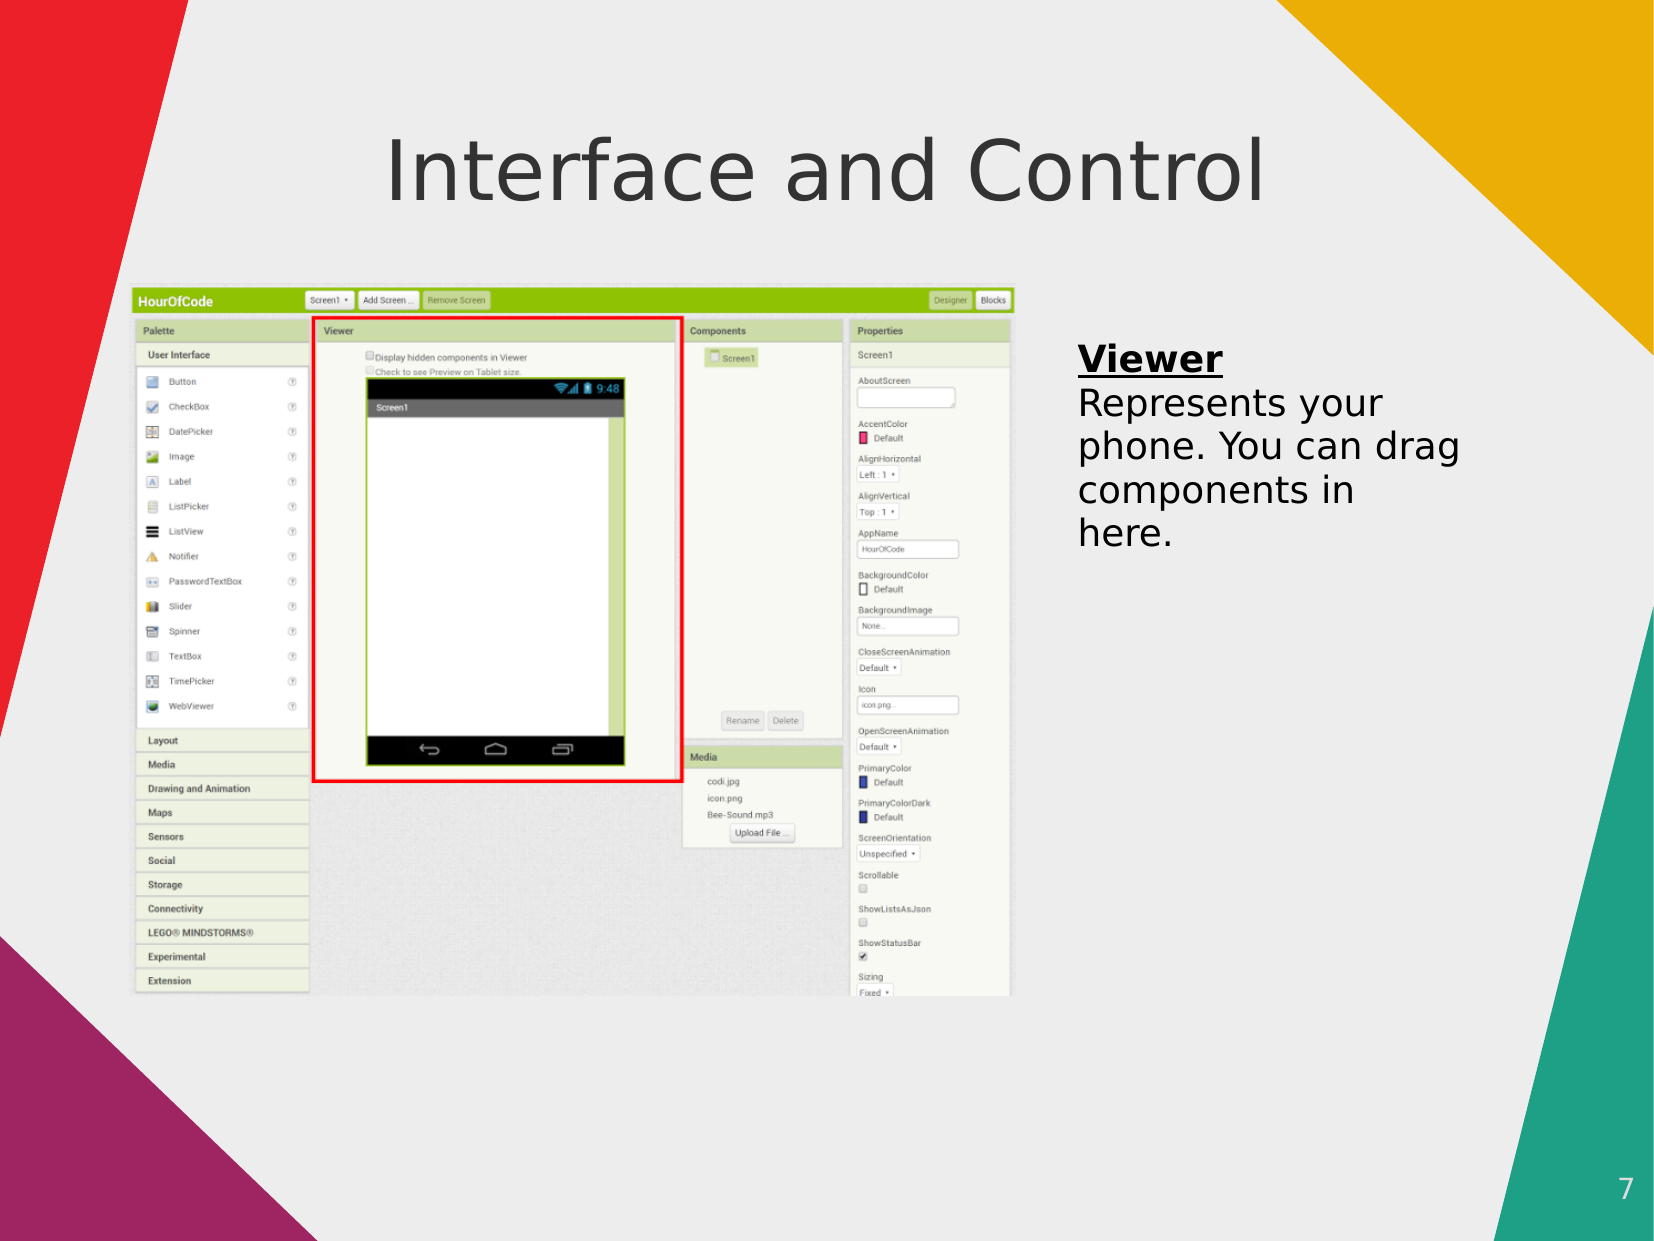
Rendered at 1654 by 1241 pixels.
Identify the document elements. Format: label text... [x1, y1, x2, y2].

title Interface and Control [114, 73, 1539, 271]
picture [129, 283, 1016, 996]
text_box Viewer Represents your phone. You can drag components in here. [1062, 330, 1477, 674]
